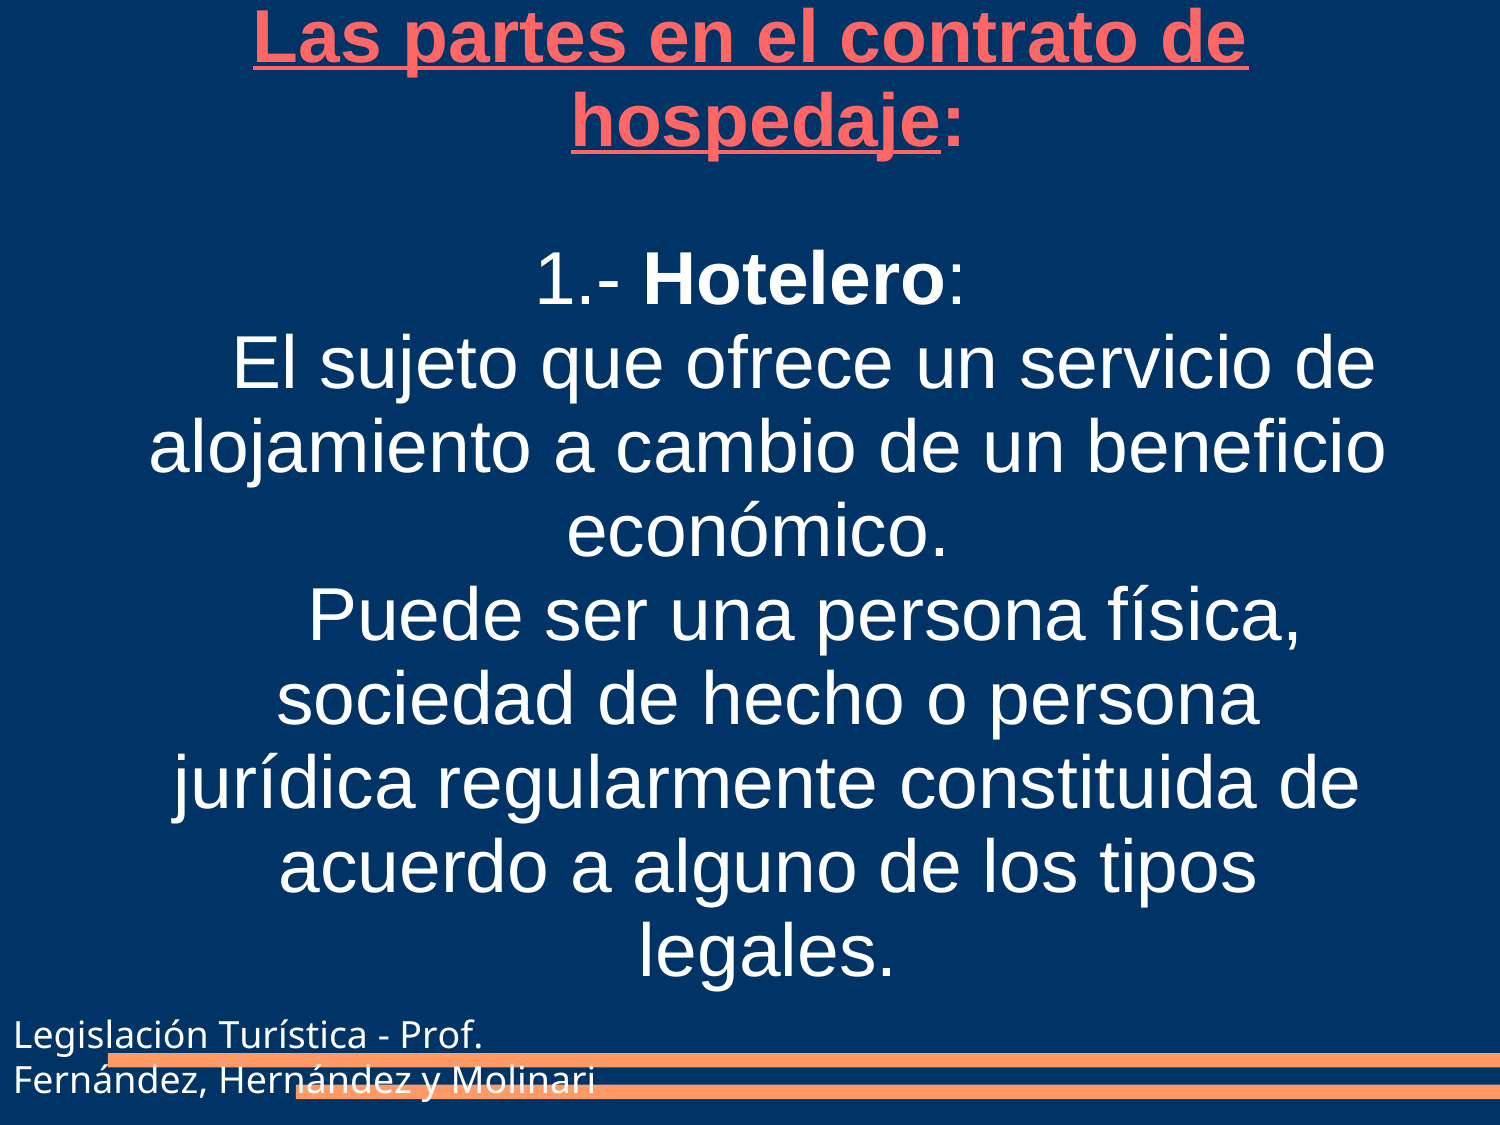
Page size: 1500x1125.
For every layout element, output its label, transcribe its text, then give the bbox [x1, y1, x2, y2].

subtitle Las partes en el contrato de hospedaje: 1.- Hotelero: El sujeto que ofrece un servicio de alojamiento a cambio de un beneficio económico. Puede ser una persona física, sociedad de hecho o persona jurídica regularmente constituida de acuerdo a alguno de los tipos legales. [110, 0, 1392, 993]
footer Legislación Turística - Prof. Fernández, Hernández y Molinari [0, 1003, 697, 1054]
